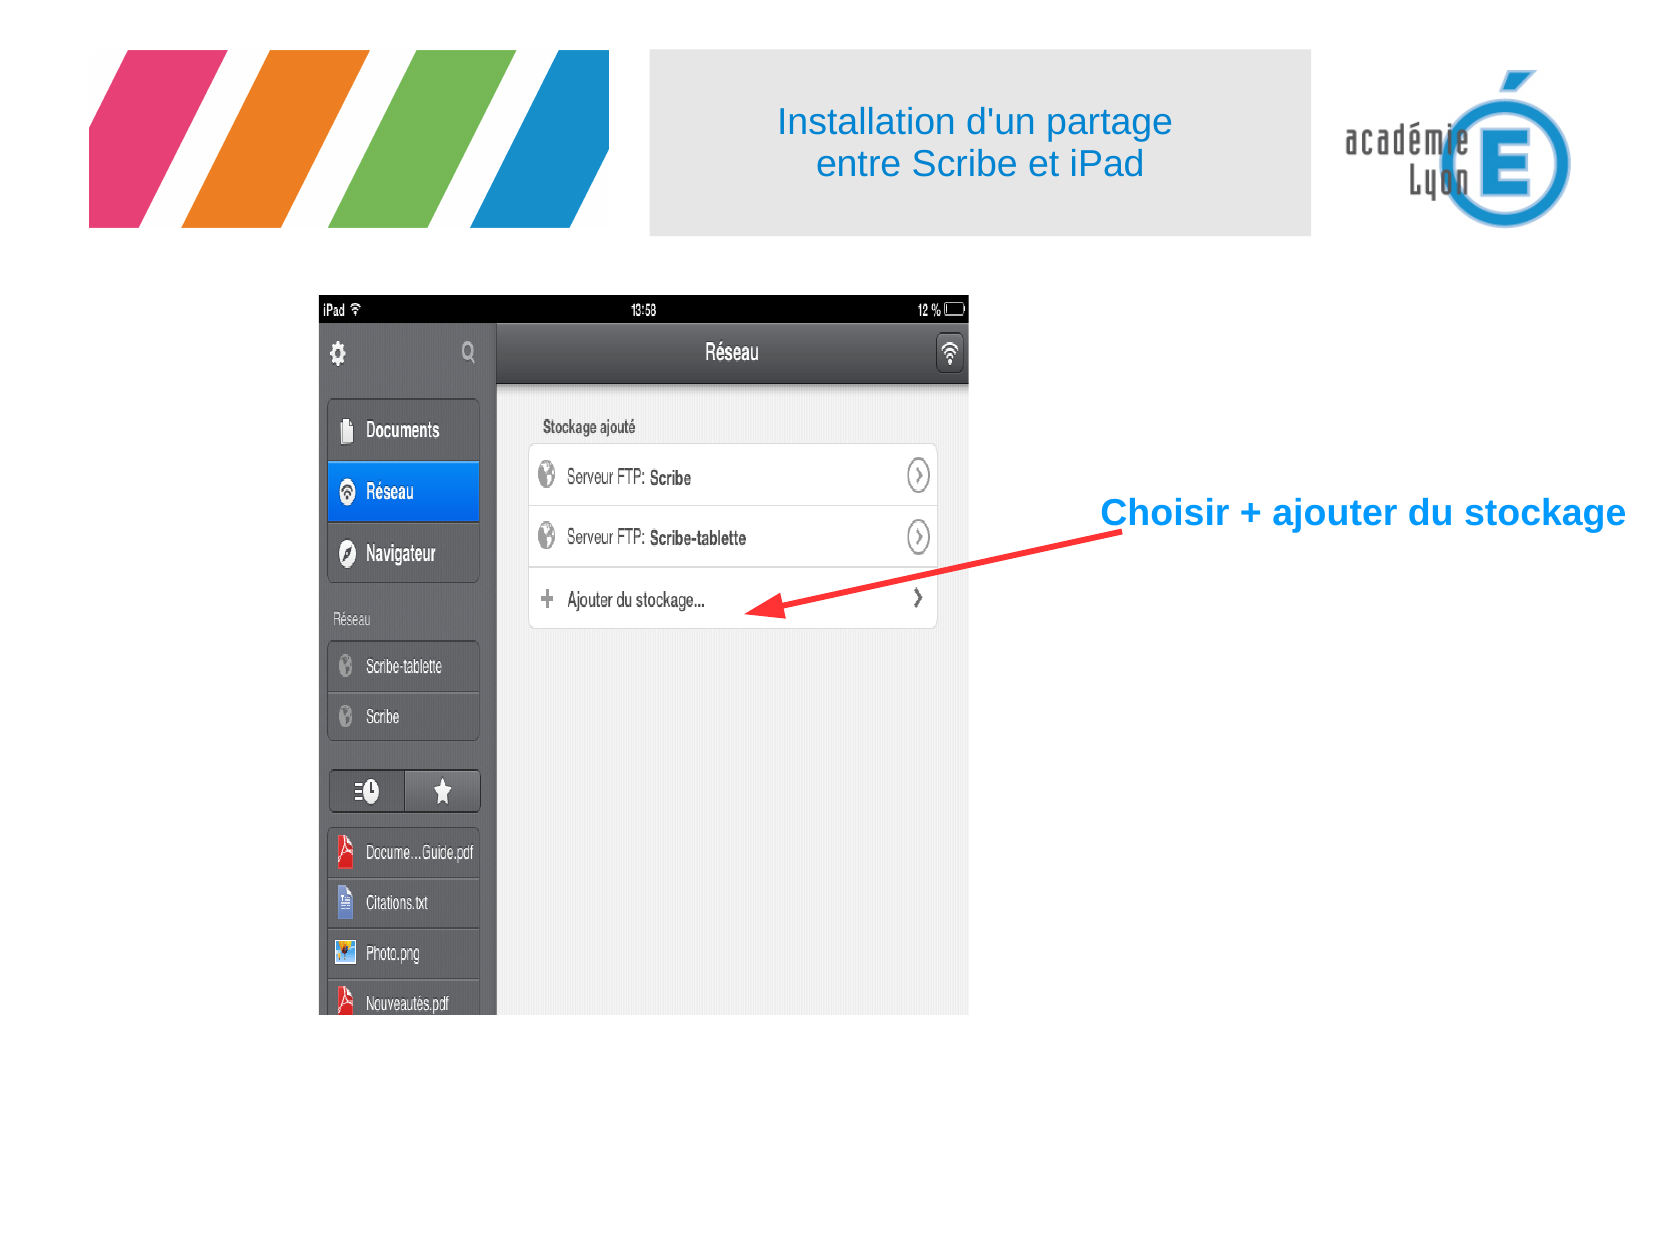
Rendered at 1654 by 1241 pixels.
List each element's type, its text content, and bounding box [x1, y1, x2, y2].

picture [1338, 70, 1571, 233]
picture [89, 50, 609, 228]
text_box Choisir + ajouter du stockage [1085, 484, 1642, 543]
title Installation d'un partage entre Scribe et iPad [649, 49, 1312, 237]
picture [318, 295, 969, 1015]
